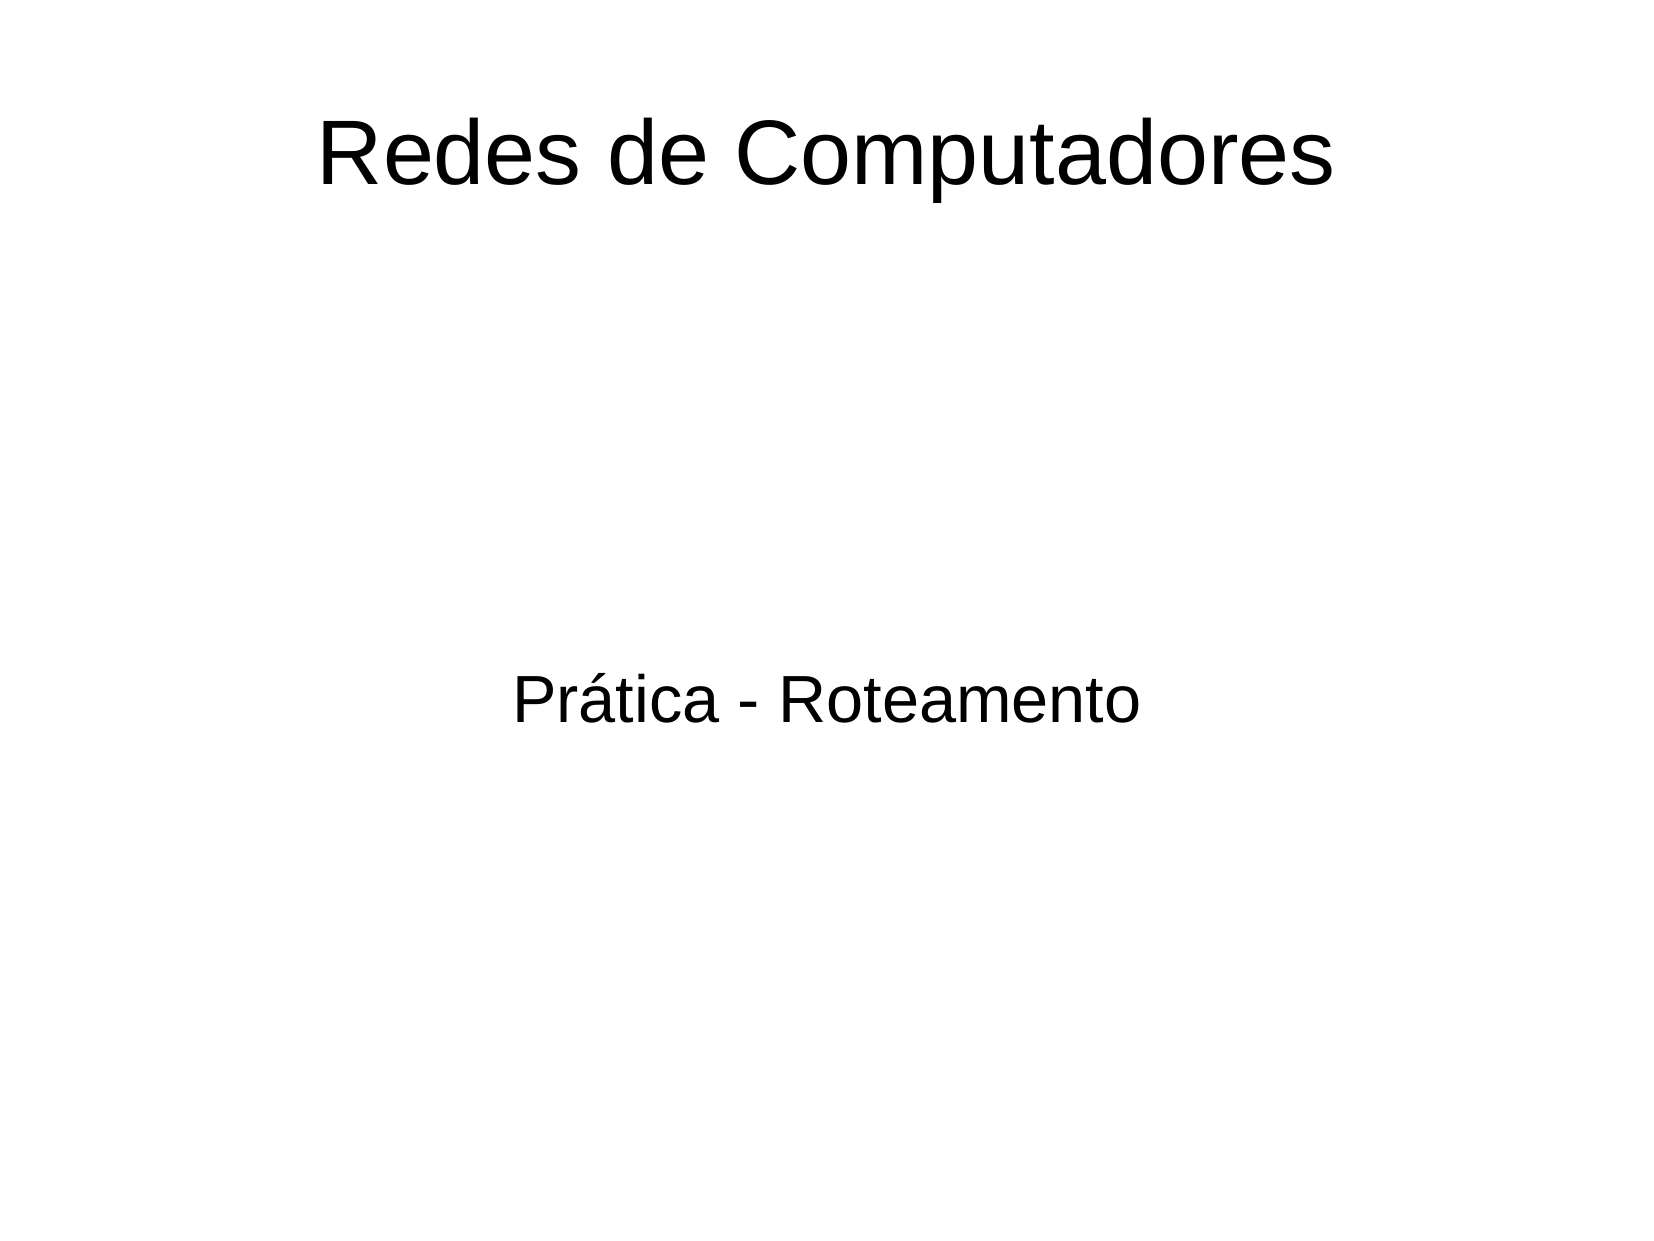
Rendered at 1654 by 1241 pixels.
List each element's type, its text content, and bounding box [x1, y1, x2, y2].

subtitle Prática - Roteamento [82, 297, 1571, 1102]
title Redes de Computadores [82, 56, 1571, 250]
